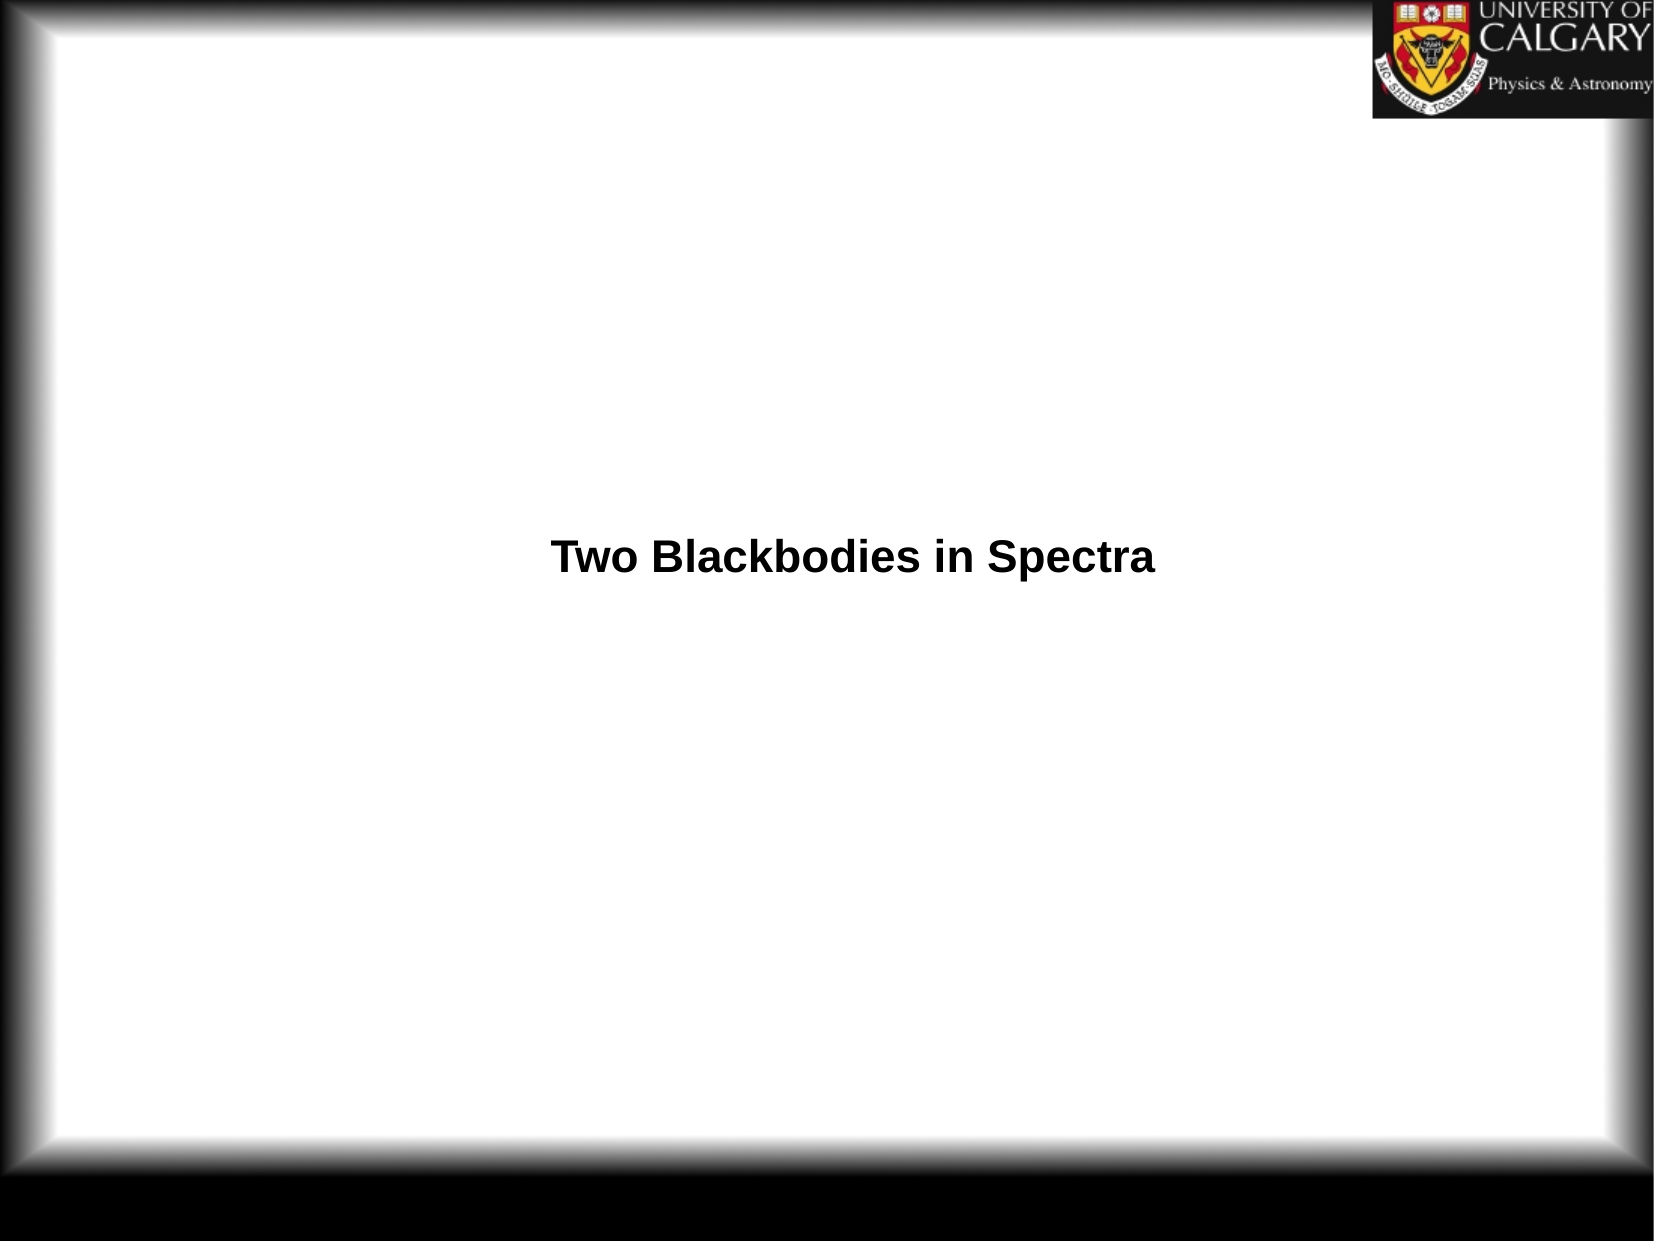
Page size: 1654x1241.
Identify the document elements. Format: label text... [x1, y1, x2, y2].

picture [0, 0, 1654, 1241]
text_box Two Blackbodies in Spectra [535, 523, 1171, 590]
